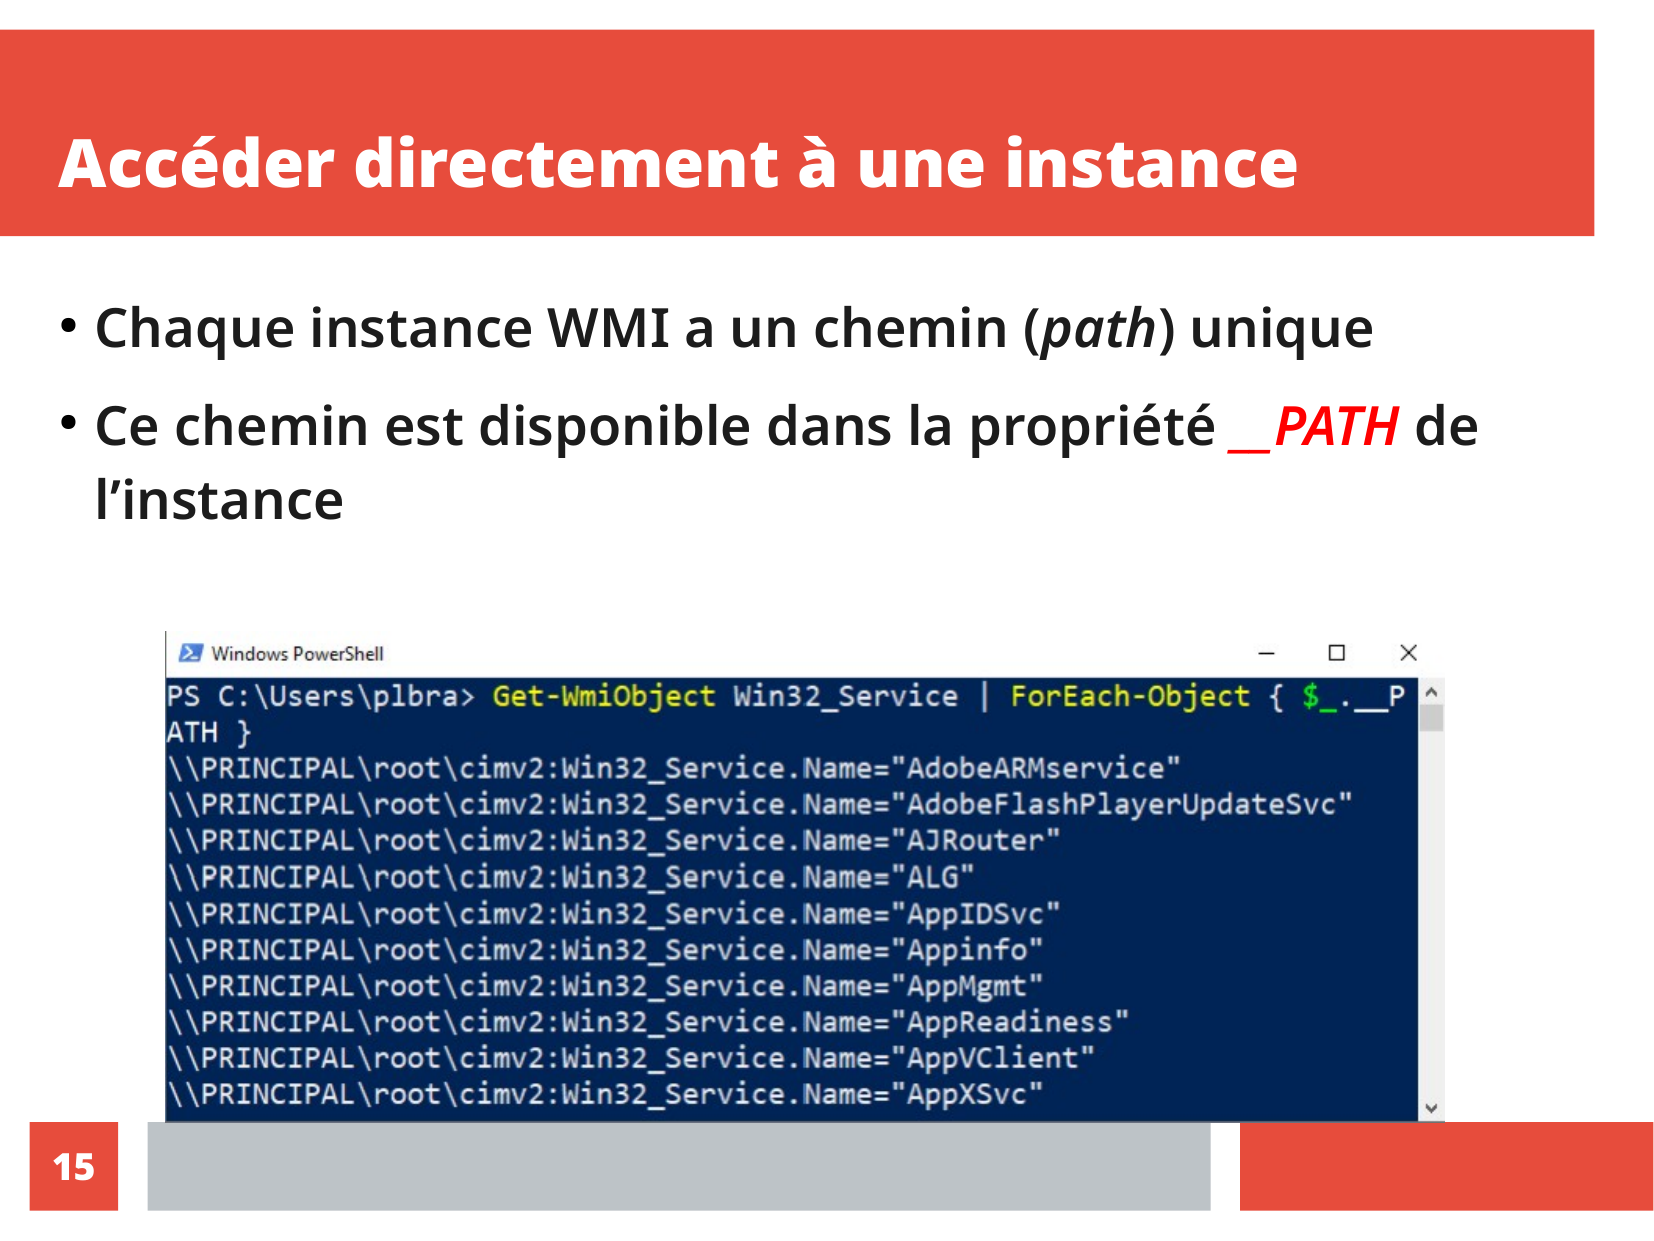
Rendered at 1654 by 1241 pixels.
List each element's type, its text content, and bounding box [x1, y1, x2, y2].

title Accéder directement à une instance [59, 59, 1595, 207]
list Chaque instance WMI a un chemin (path) unique Ce chemin est disponible dans la propriété __PATH de l’instance [59, 289, 1565, 615]
picture [165, 631, 1445, 1123]
